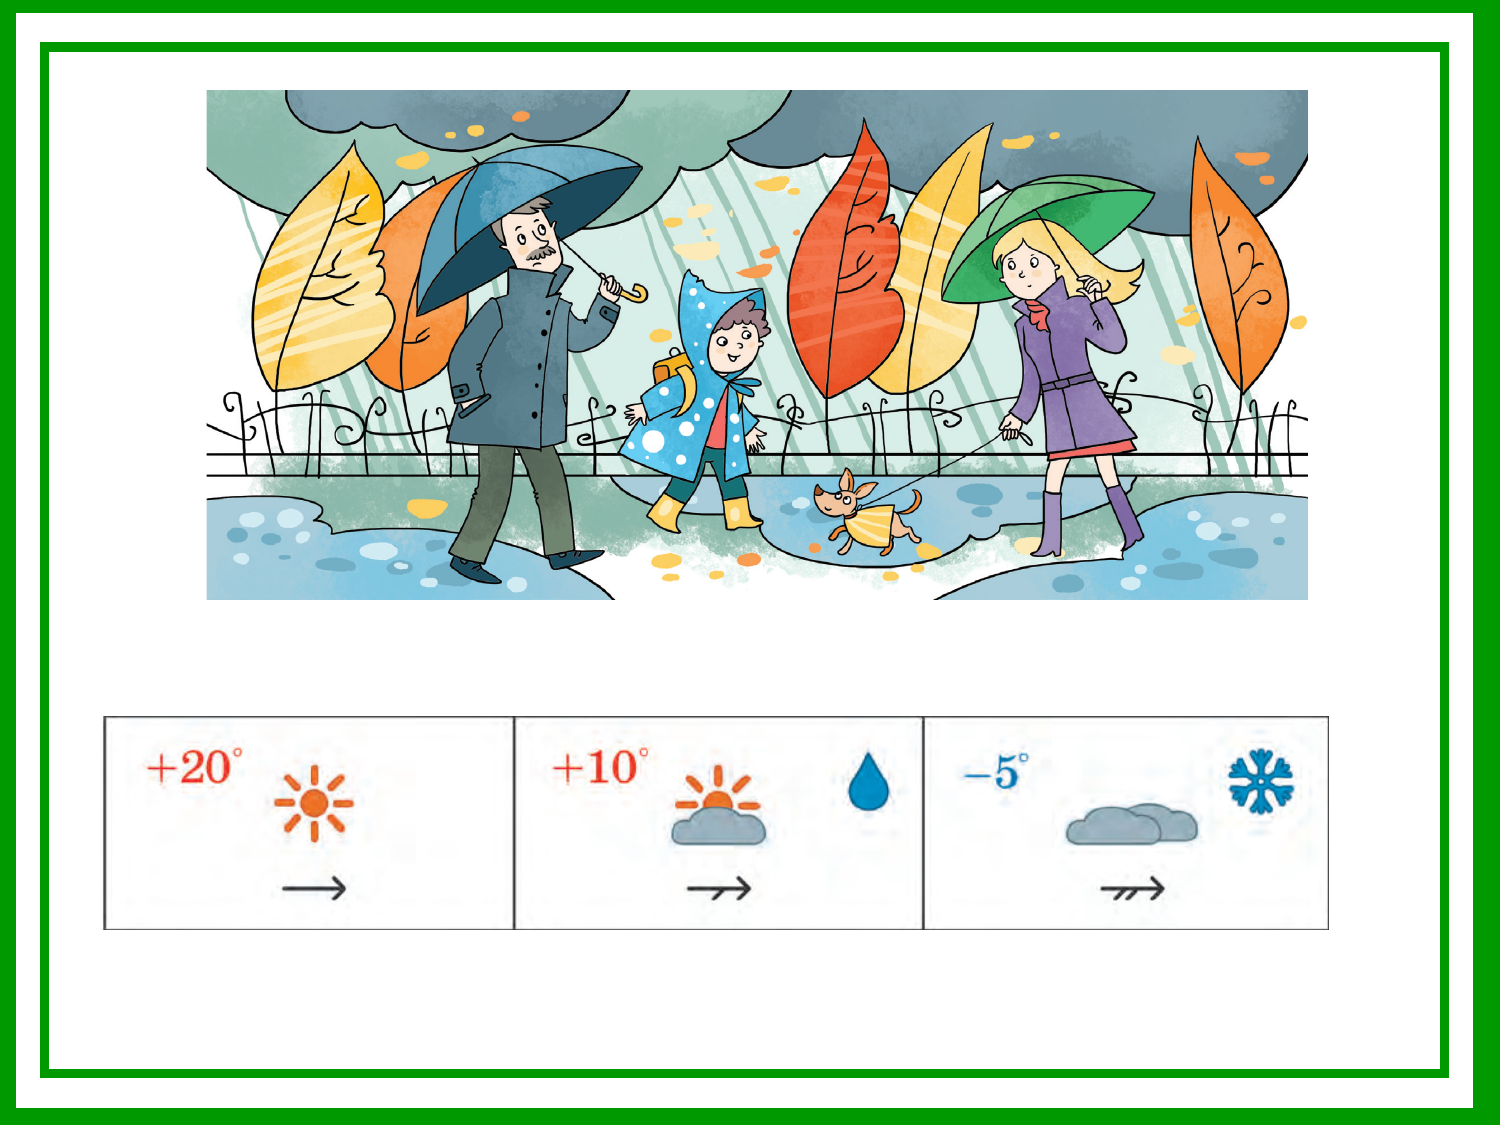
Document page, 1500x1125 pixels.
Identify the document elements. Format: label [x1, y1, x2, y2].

picture [206, 90, 1308, 600]
picture [100, 716, 1329, 930]
